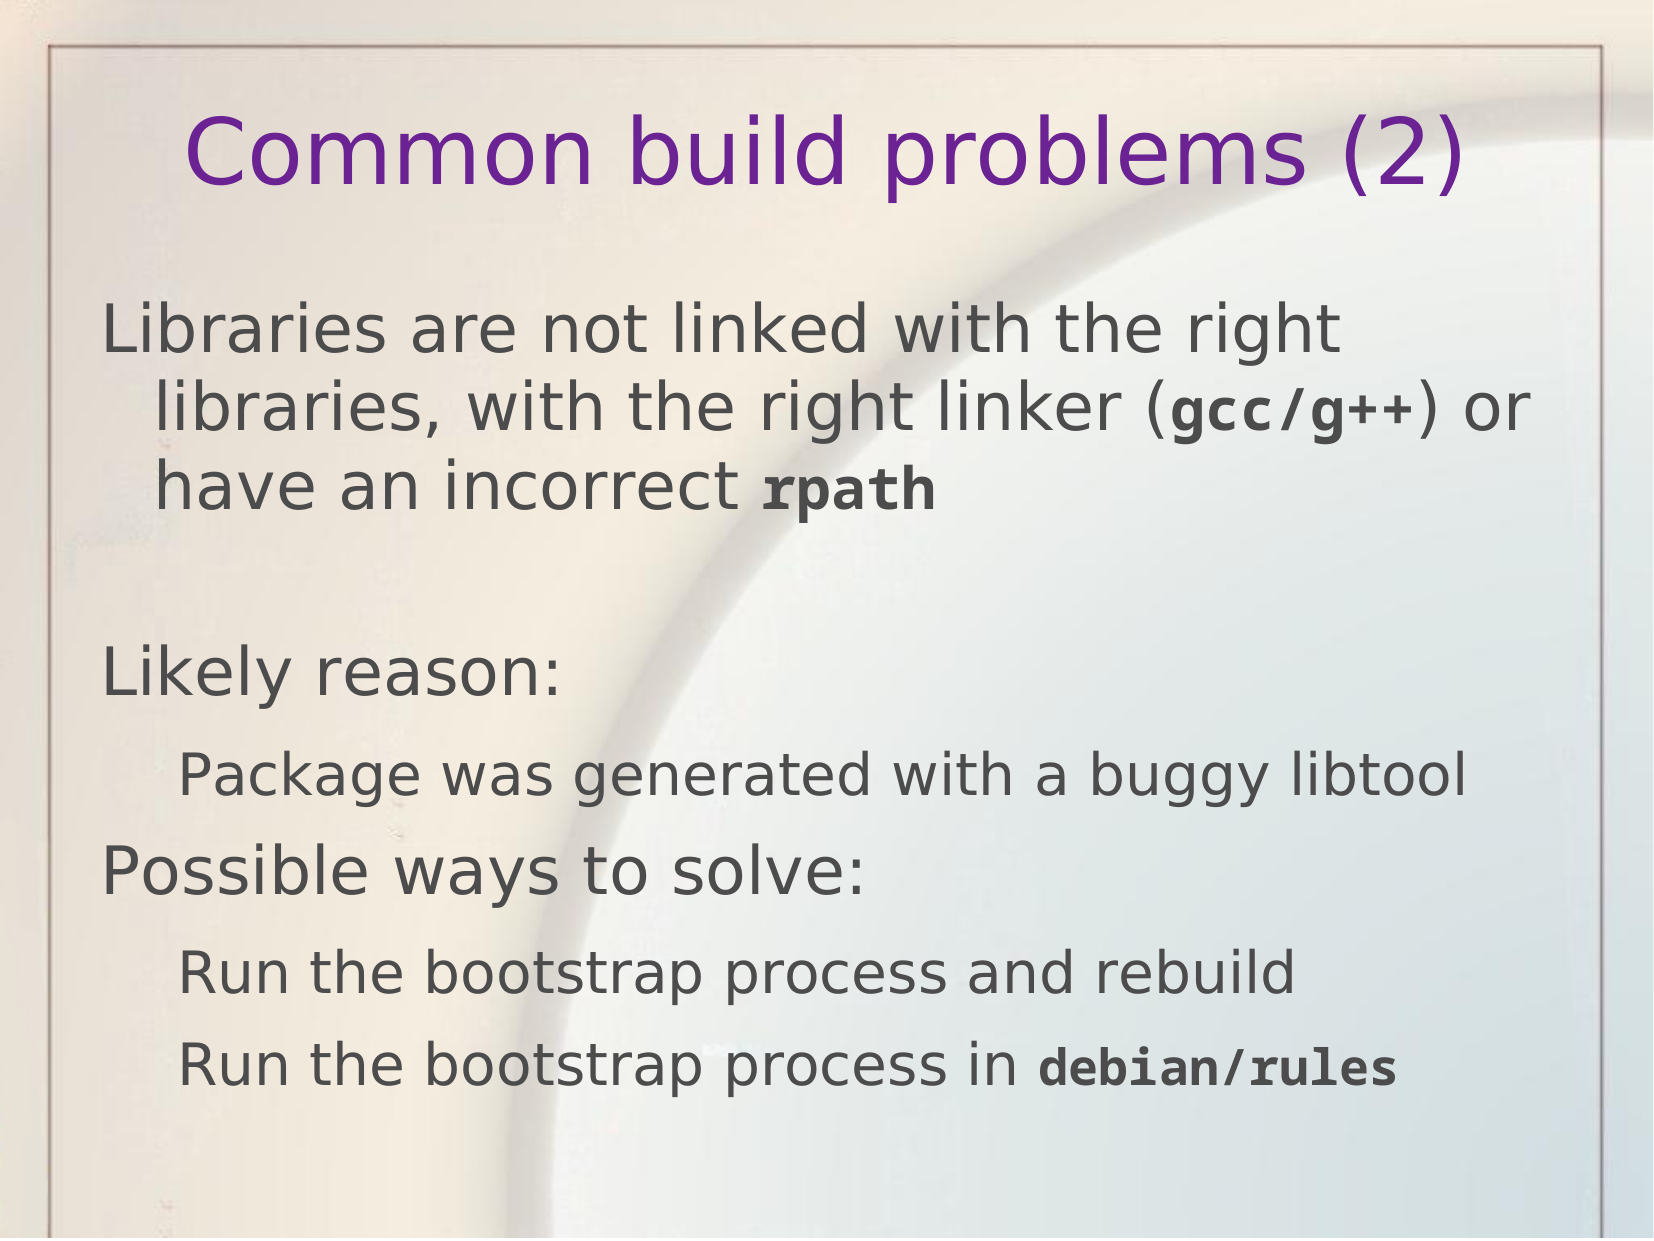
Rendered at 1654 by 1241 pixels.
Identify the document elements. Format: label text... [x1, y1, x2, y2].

list Libraries are not linked with the right libraries, with the right linker (gcc/g++) or have an incorrect rpath Likely reason: Package was generated with a buggy libtool Possible ways to solve: Run the bootstrap process and rebuild Run the bootstrap process in debian/rules [82, 290, 1571, 1126]
picture [0, 0, 1654, 1238]
title Common build problems (2) [82, 49, 1571, 257]
